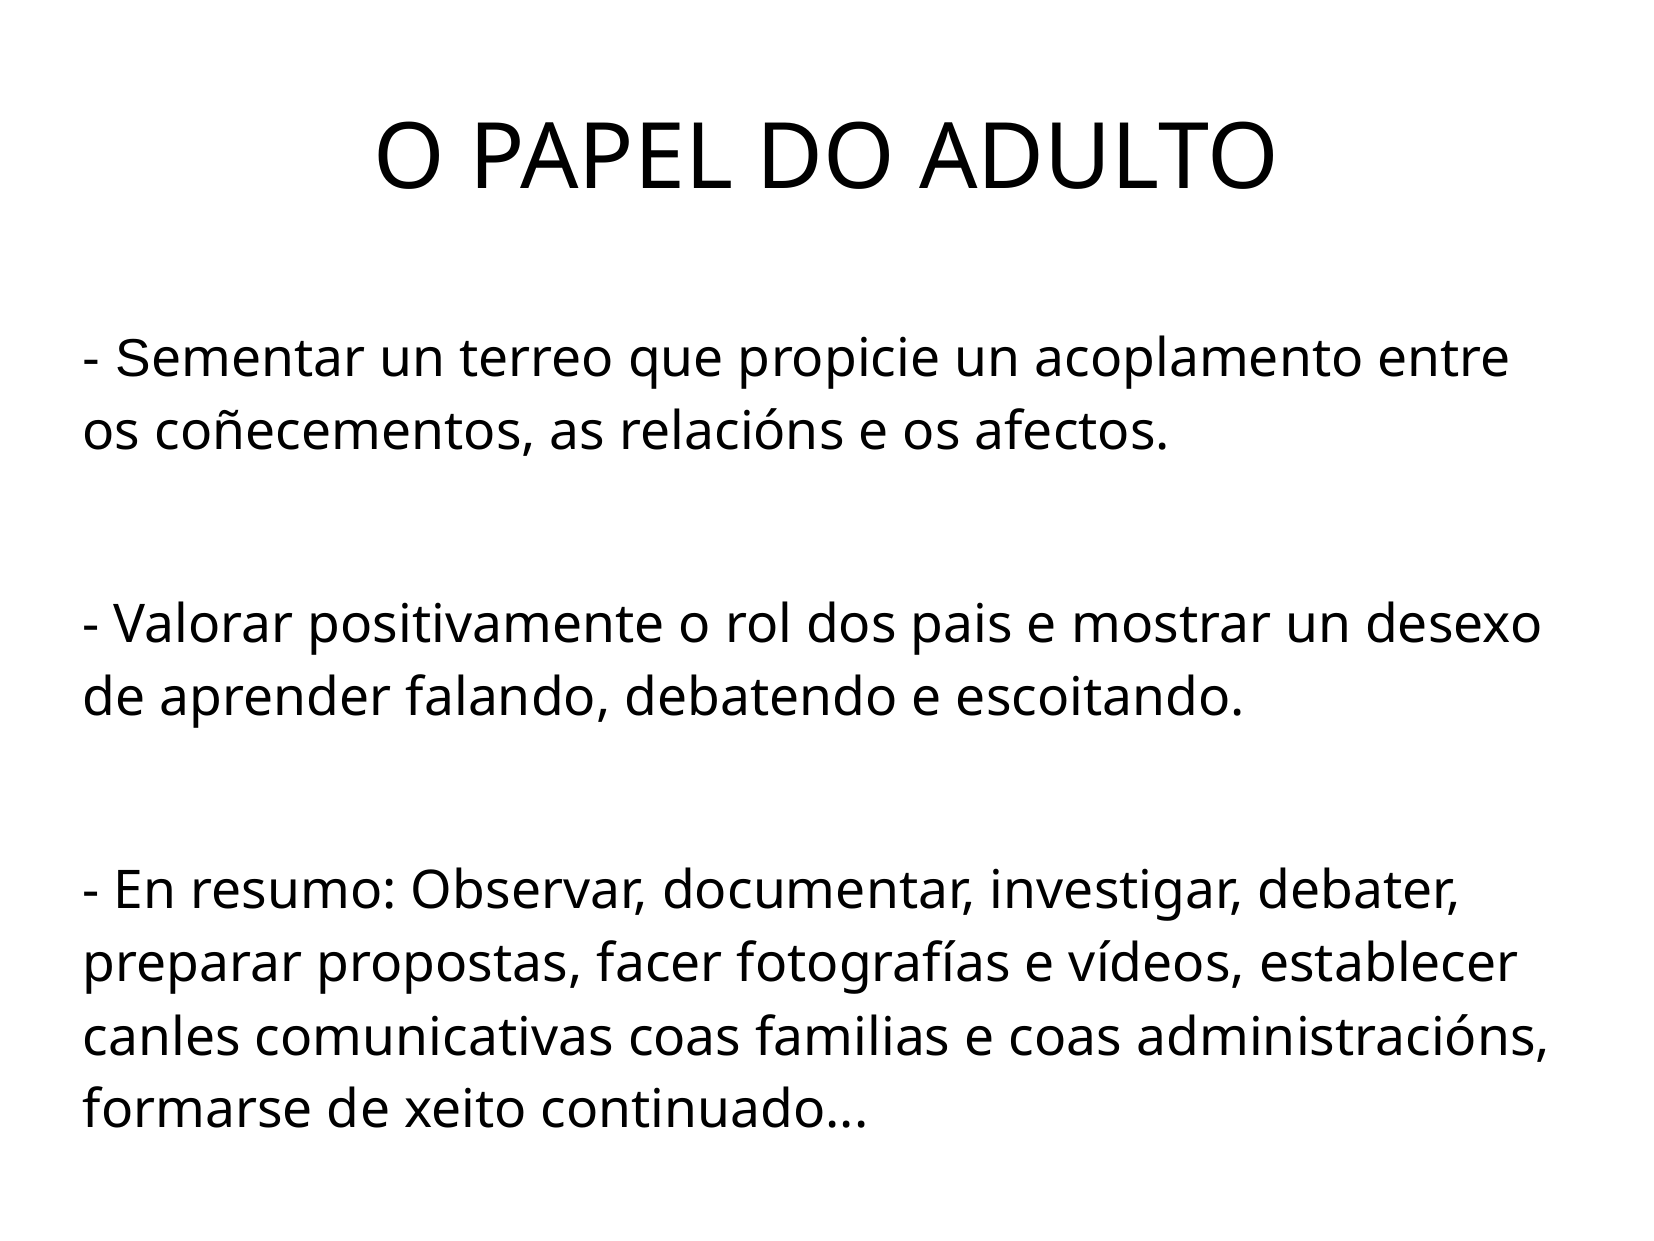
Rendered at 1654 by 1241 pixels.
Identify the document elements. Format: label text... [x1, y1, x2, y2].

list - Sementar un terreo que propicie un acoplamento entre os coñecementos, as relacións e os afectos. - Valorar positivamente o rol dos pais e mostrar un desexo de aprender falando, debatendo e escoitando. - En resumo: Observar, documentar, investigar, debater, preparar propostas, facer fotografías e vídeos, establecer canles comunicativas coas familias e coas administracións, formarse de xeito continuado... [82, 236, 1571, 1152]
title O PAPEL DO ADULTO [82, 49, 1571, 236]
